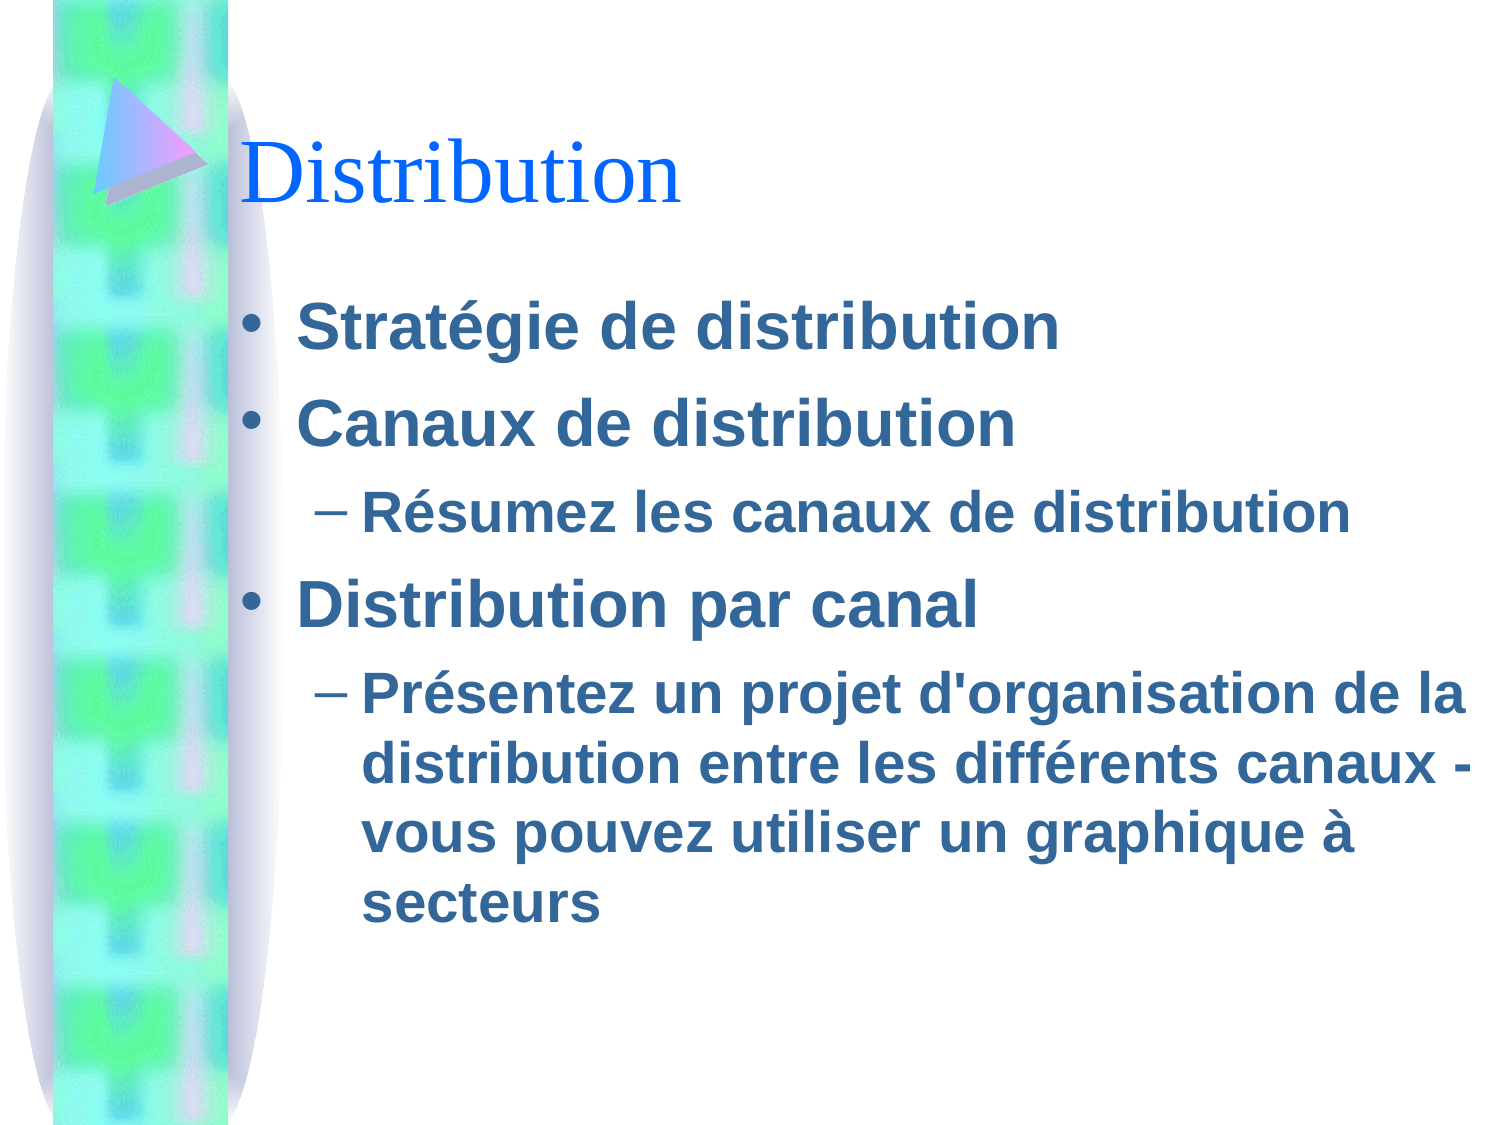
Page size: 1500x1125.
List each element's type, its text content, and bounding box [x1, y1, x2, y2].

list Stratégie de distribution Canaux de distribution Résumez les canaux de distribution Distribution par canal Présentez un projet d'organisation de la distribution entre les différents canaux - vous pouvez utiliser un graphique à secteurs [224, 275, 1500, 951]
title Distribution [224, 40, 1500, 229]
picture [53, 0, 229, 1125]
